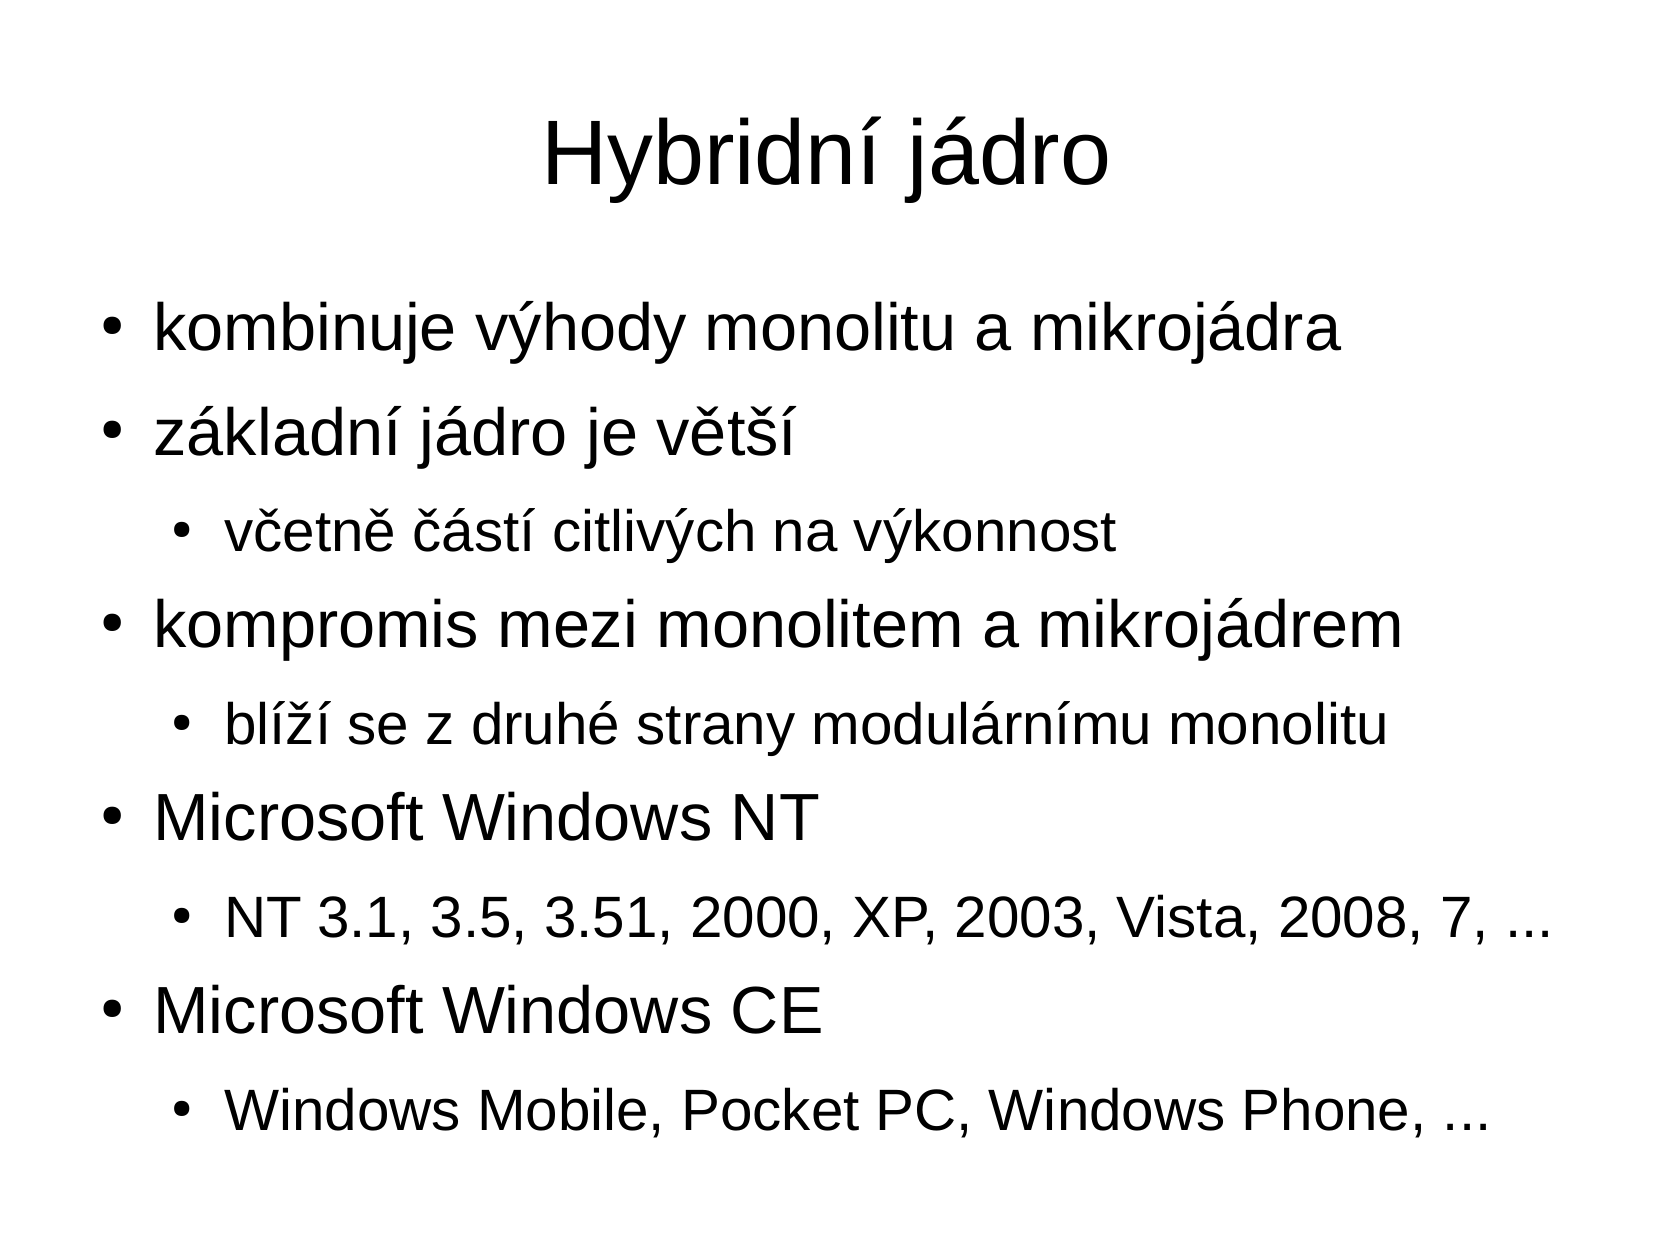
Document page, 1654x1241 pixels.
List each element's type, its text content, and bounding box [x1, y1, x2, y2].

list kombinuje výhody monolitu a mikrojádra základní jádro je větší včetně částí citlivých na výkonnost kompromis mezi monolitem a mikrojádrem blíží se z druhé strany modulárnímu monolitu Microsoft Windows NT NT 3.1, 3.5, 3.51, 2000, XP, 2003, Vista, 2008, 7, ... Microsoft Windows CE Windows Mobile, Pocket PC, Windows Phone, ... [82, 290, 1571, 1143]
title Hybridní jádro [82, 49, 1571, 257]
